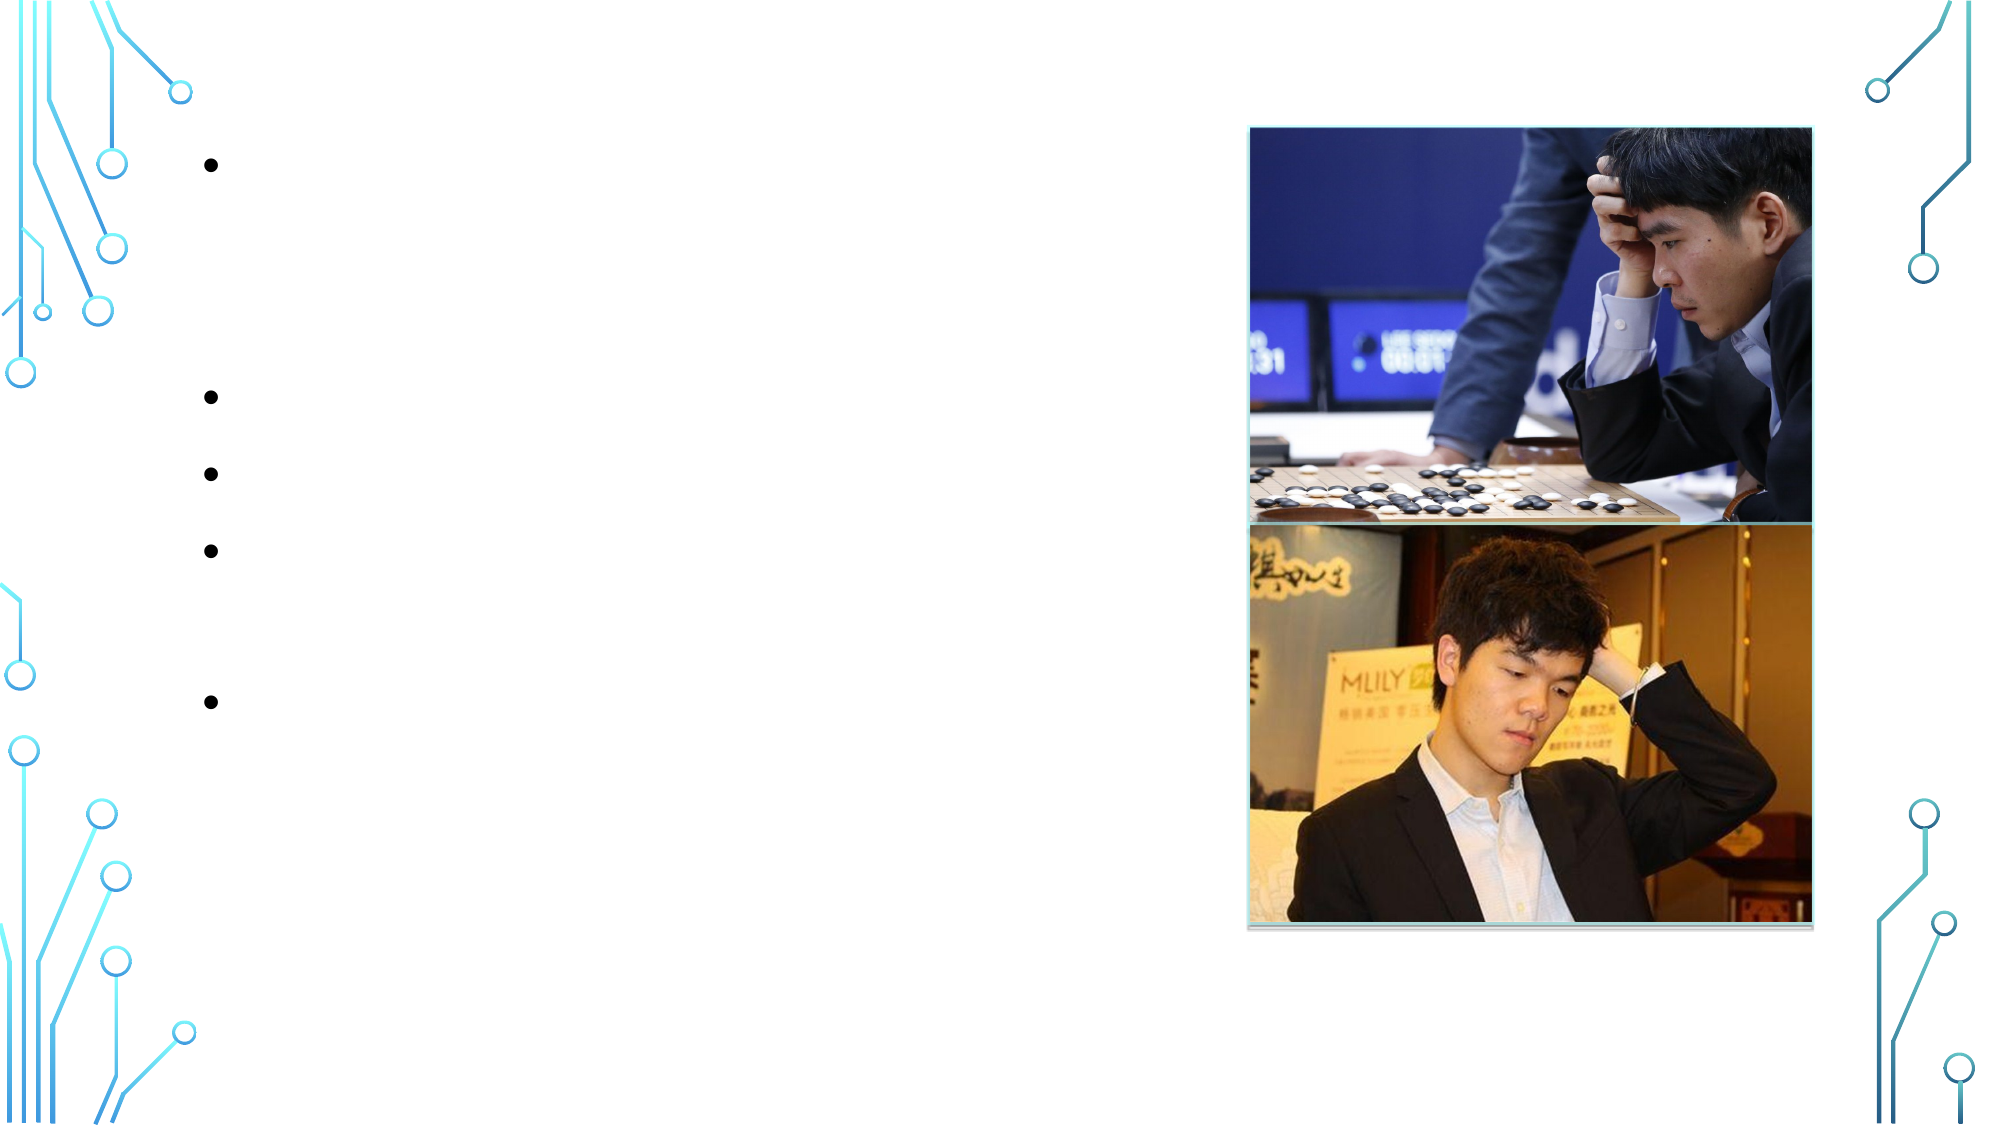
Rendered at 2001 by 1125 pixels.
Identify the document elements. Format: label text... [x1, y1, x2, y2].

list . Lee sa po zápase ospravedlnil za svoje prehry a povedal „Podcenil som schopnosti AlphaGo,. Toto je iba moja prehra a nie ľudstva ako takého.“ Ke Jie, najlepšie hodnotený hráč go na svete najprv povedal, že by porazil AlphaGo, ale obáva sa, že by AlphaGo mohlo odkopírovať jeho štýl. Po zápase s Leem ale priznal, že je pravdepodobné, že by mohol prehrať [187, 127, 1155, 950]
picture [1250, 127, 1812, 521]
picture [1250, 525, 1812, 923]
